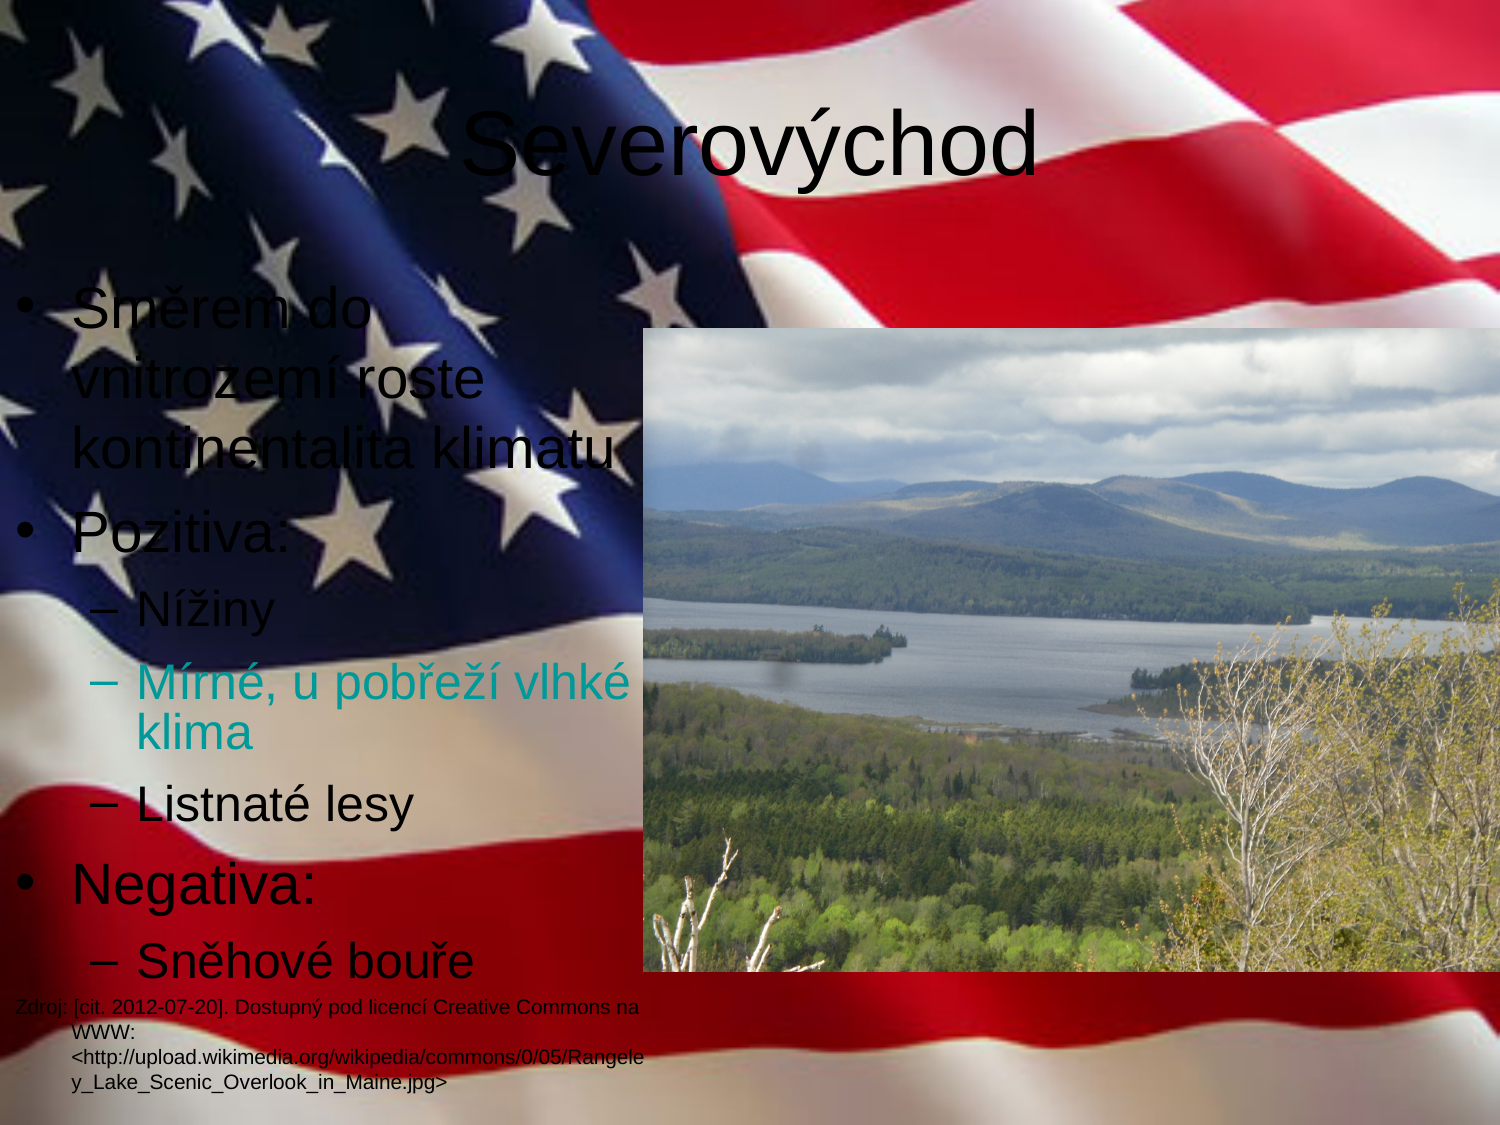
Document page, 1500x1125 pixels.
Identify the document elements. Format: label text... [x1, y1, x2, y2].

title Severovýchod [75, 45, 1426, 233]
list Směrem do vnitrozemí roste kontinentalita klimatu Pozitiva: Nížiny Mírné, u pobřeží vlhké klima Listnaté lesy Negativa: Sněhové bouře Zdroj: [cit. 2012-07-20]. Dostupný pod licencí Creative Commons na WWW: <http://upload.wikimedia.org/wikipedia/commons/0/05/Rangeley_Lake_Scenic_Overlook_in_Maine.jpg> [0, 262, 668, 1125]
picture [0, 0, 1500, 1125]
